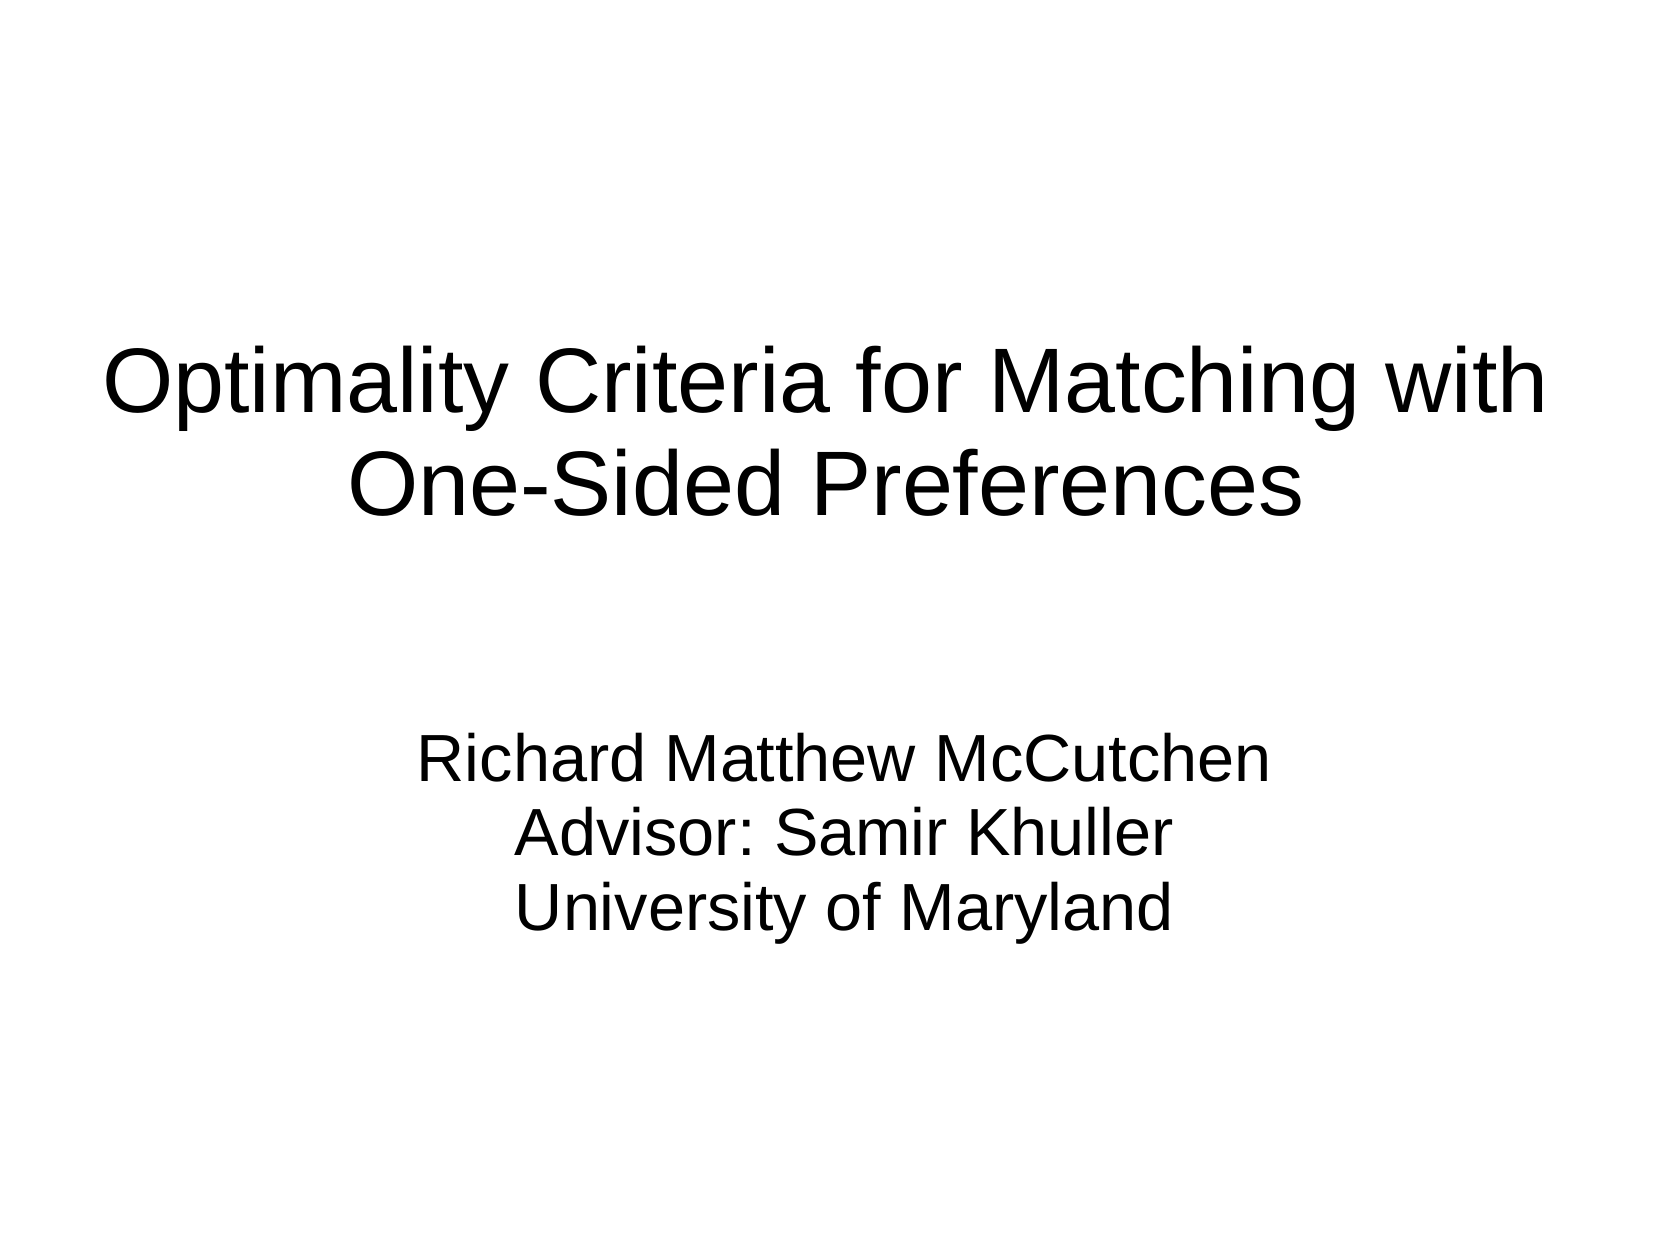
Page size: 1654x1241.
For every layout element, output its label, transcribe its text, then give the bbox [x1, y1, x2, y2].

subtitle Richard Matthew McCutchen Advisor: Samir Khuller University of Maryland [0, 432, 1654, 1233]
title Optimality Criteria for Matching with One-Sided Preferences [0, 296, 1654, 432]
